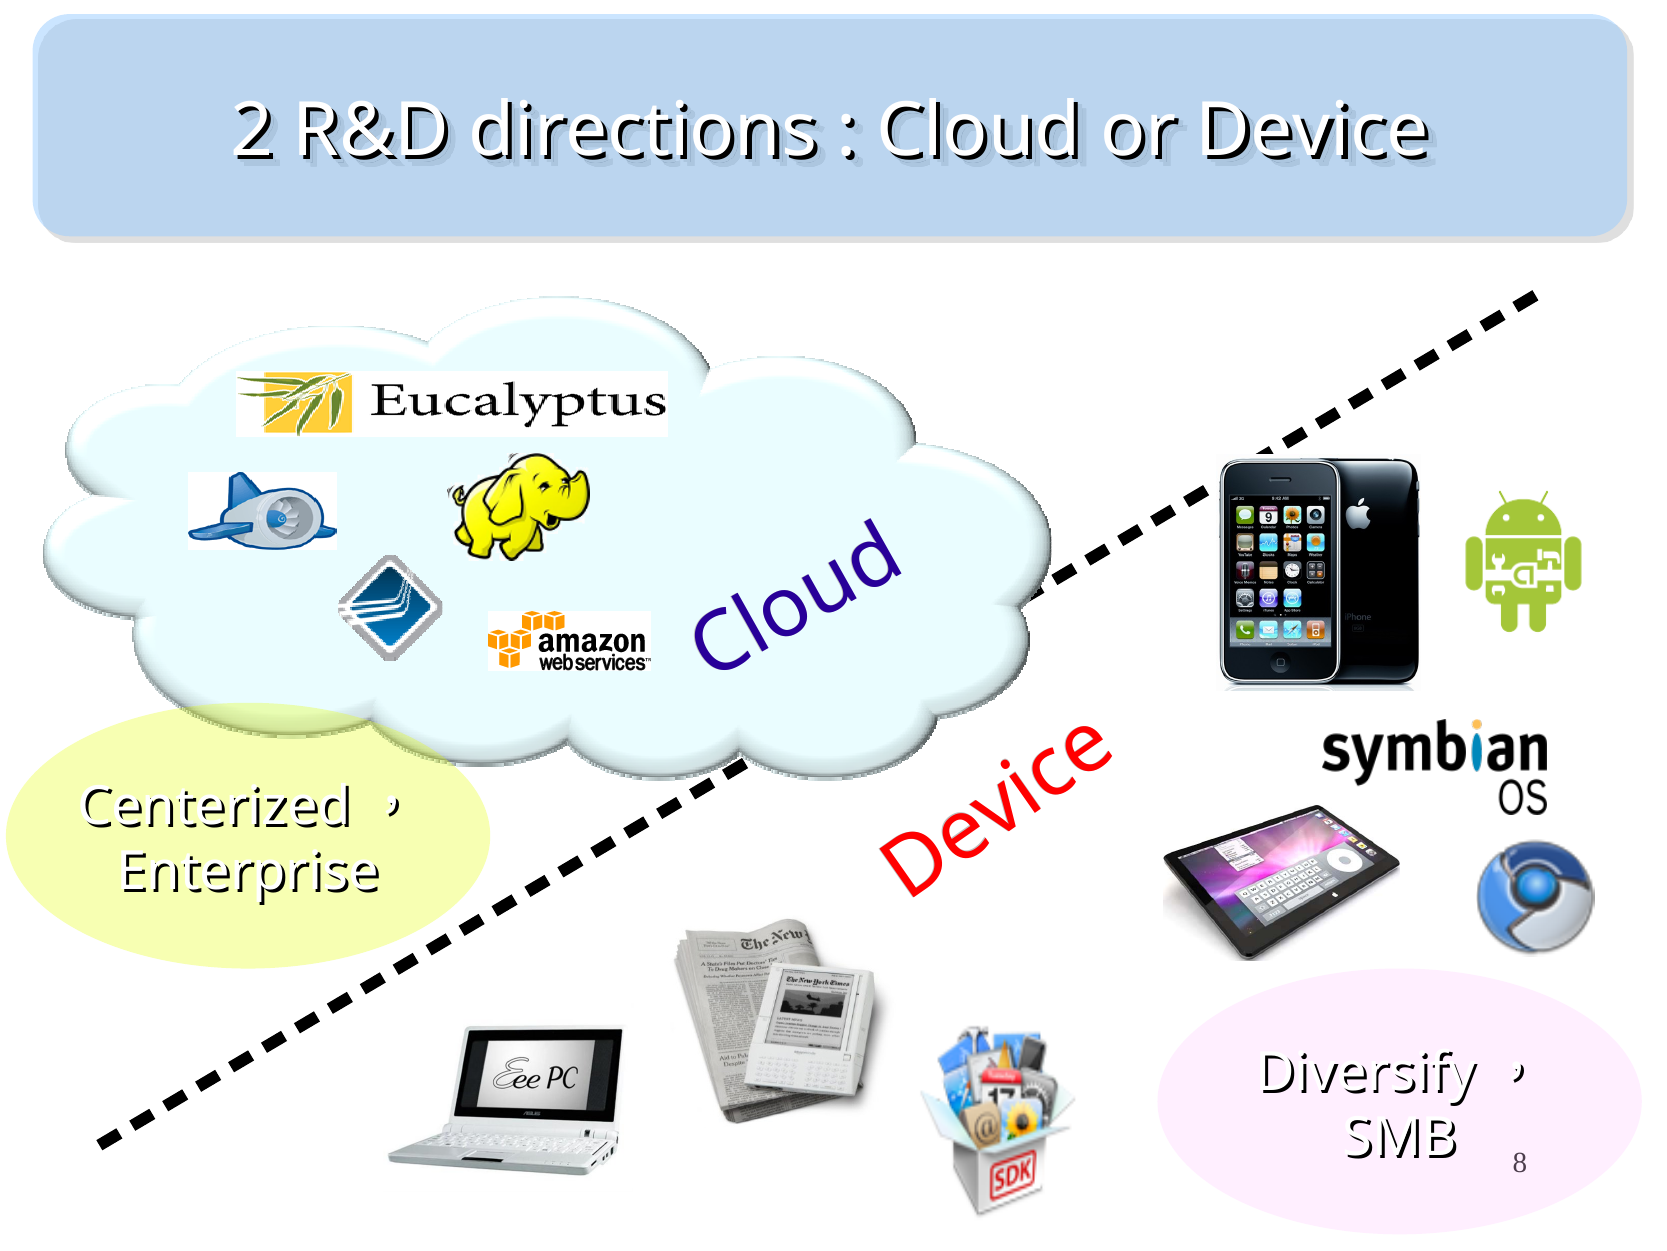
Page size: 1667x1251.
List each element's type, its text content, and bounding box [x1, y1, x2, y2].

text_box 2 R&D directions : Cloud or Device [32, 14, 1628, 237]
picture [41, 295, 1052, 781]
picture [1476, 838, 1595, 957]
text_box Cloud [653, 456, 983, 710]
picture [1163, 719, 1547, 961]
picture [656, 915, 1093, 1223]
picture [1216, 454, 1642, 691]
picture [383, 1003, 634, 1192]
text_box Diversify， SMB [1157, 968, 1642, 1235]
text_box Device [843, 629, 1223, 956]
text_box Centerized， Enterprise [5, 702, 491, 969]
